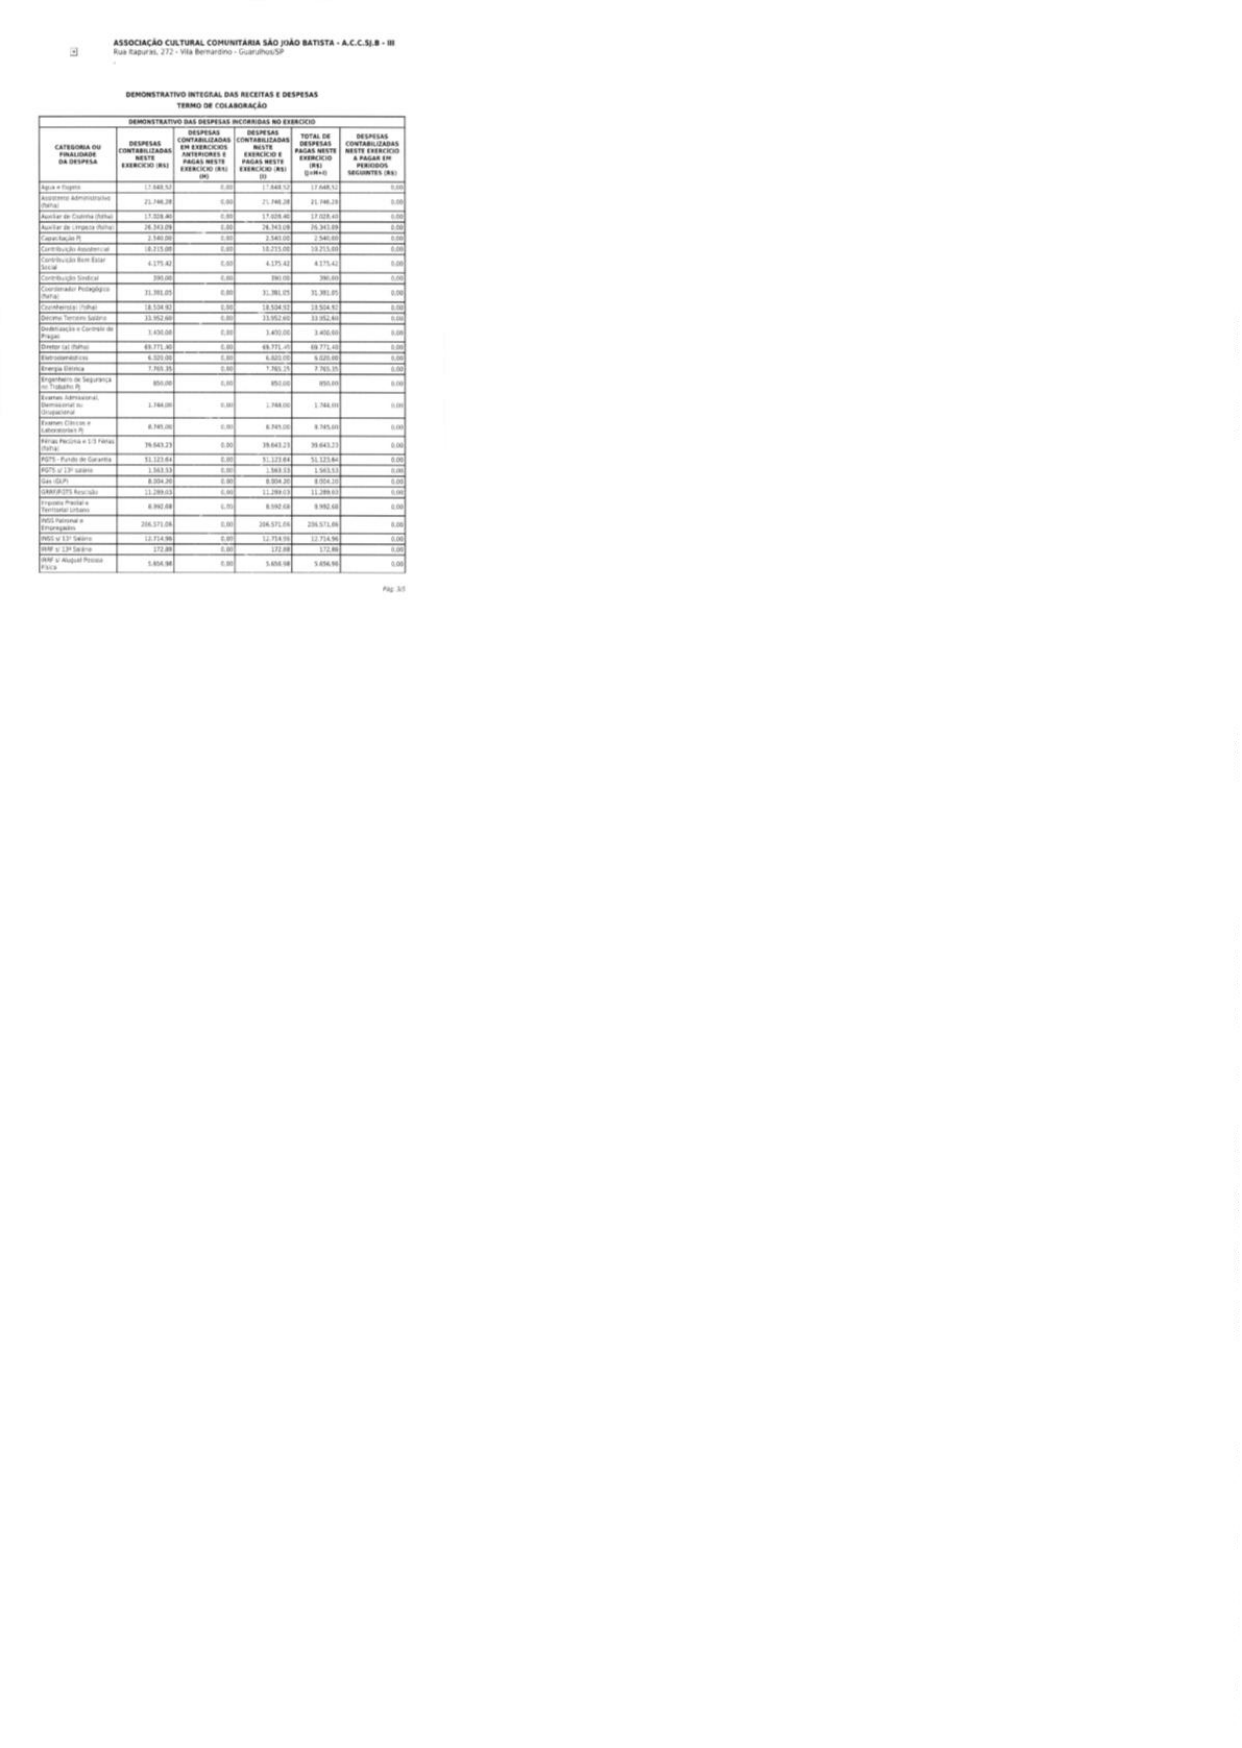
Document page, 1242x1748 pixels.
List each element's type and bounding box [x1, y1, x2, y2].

text_box [0, 0, 1240, 1748]
